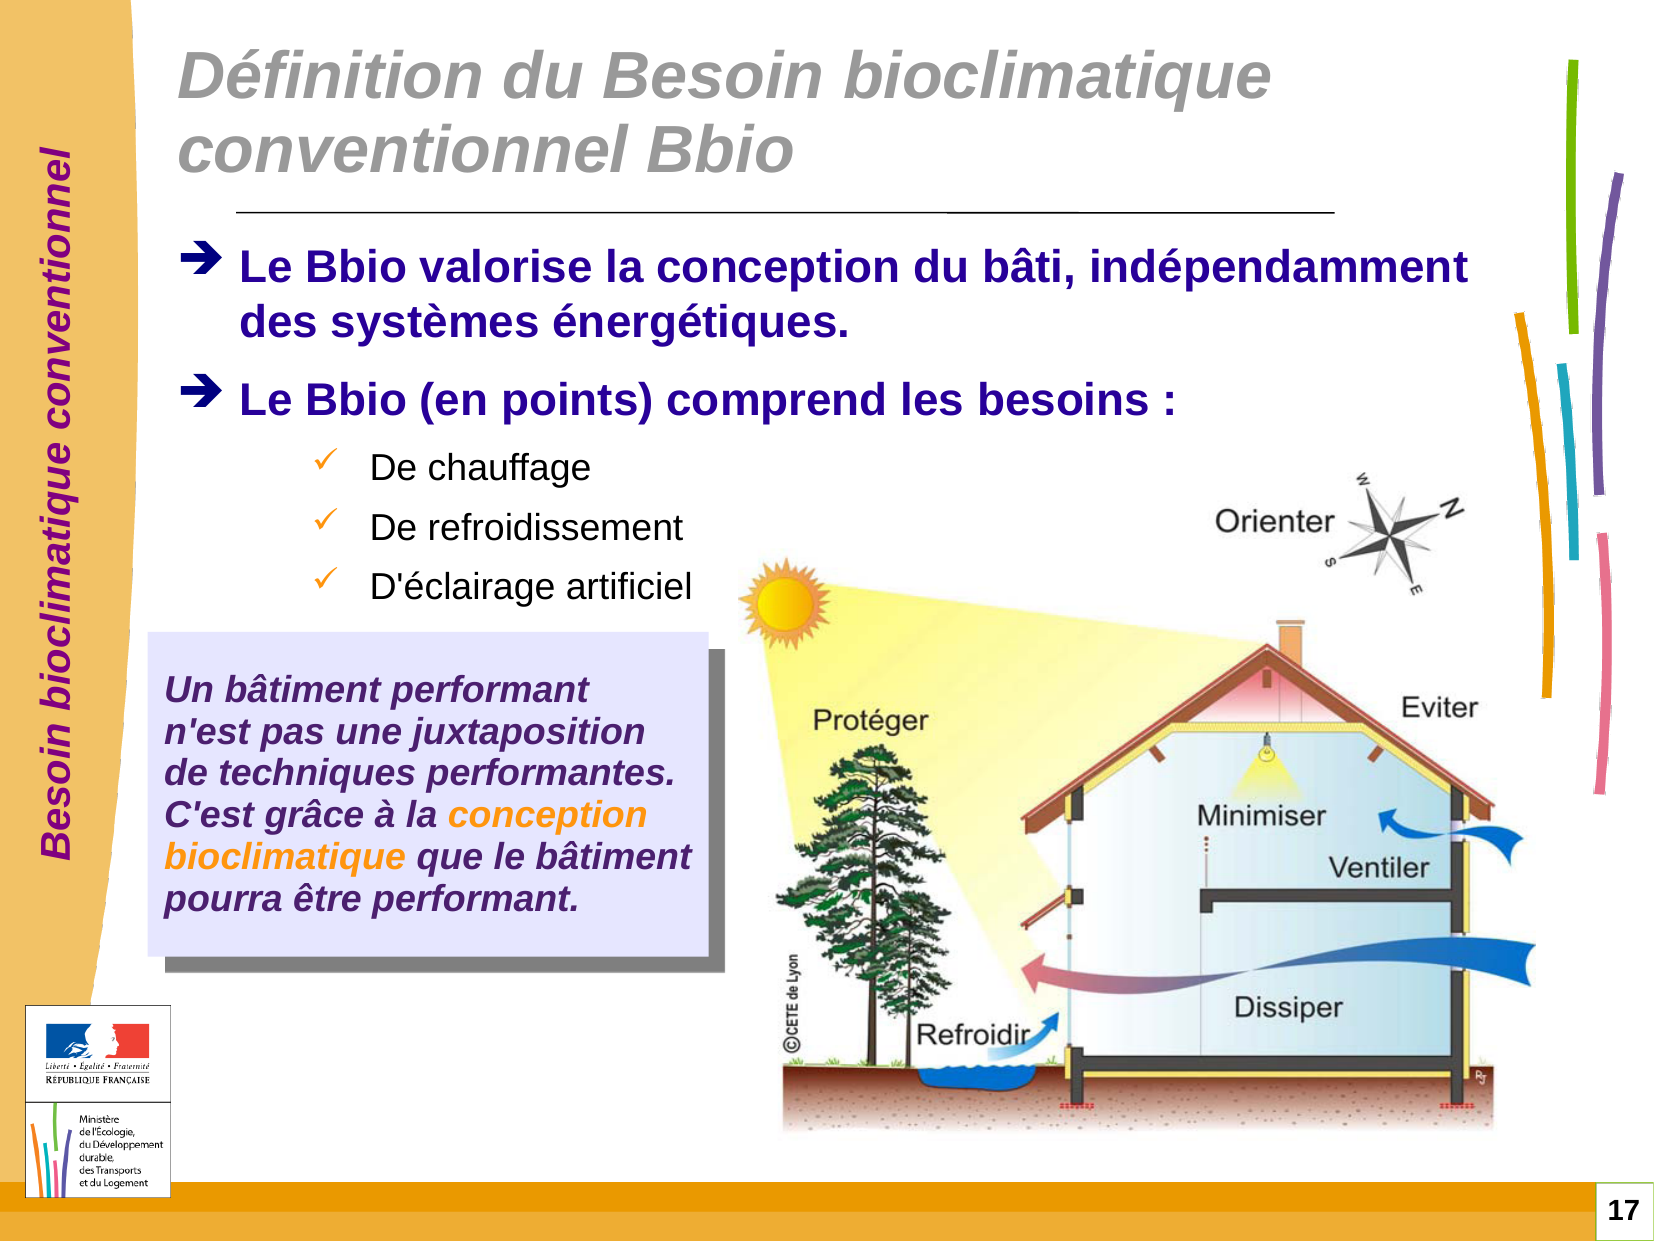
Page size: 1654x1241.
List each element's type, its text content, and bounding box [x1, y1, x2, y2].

title Définition du Besoin bioclimatique conventionnel Bbio [177, 29, 1536, 198]
text_box Besoin bioclimatique conventionnel [11, 47, 101, 963]
picture [0, 0, 1654, 1241]
list Le Bbio valorise la conception du bâti, indépendamment des systèmes énergétiques. Le Bbio (en points) comprend les besoins : De chauffage De refroidissement D'éclairage artificiel [177, 236, 1477, 1172]
text_box Un bâtiment performant n'est pas une juxtaposition de techniques performantes. C'est grâce à la conception bioclimatique que le bâtiment pourra être performant. [147, 631, 709, 957]
